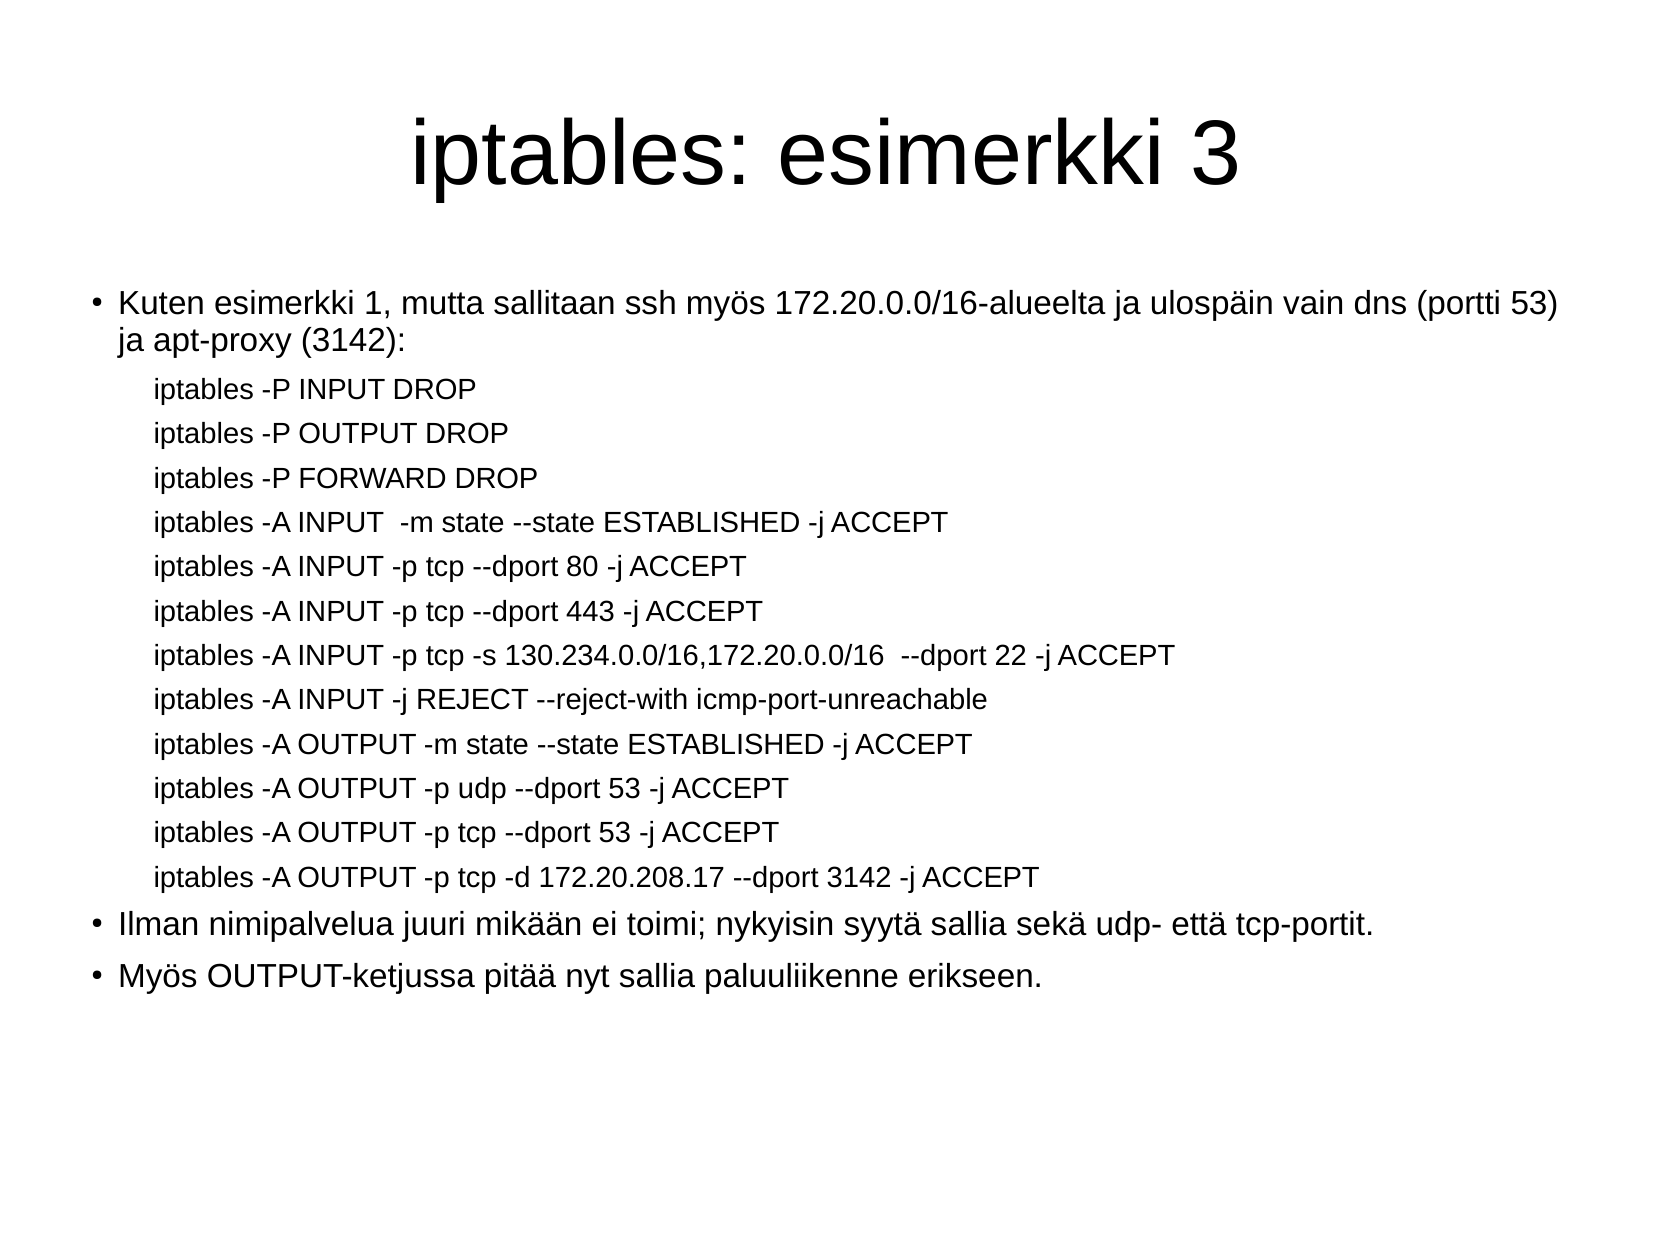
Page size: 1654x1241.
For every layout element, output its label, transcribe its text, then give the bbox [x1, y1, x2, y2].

list Kuten esimerkki 1, mutta sallitaan ssh myös 172.20.0.0/16-alueelta ja ulospäin vain dns (portti 53) ja apt-proxy (3142): iptables -P INPUT DROP iptables -P OUTPUT DROP iptables -P FORWARD DROP iptables -A INPUT -m state --state ESTABLISHED -j ACCEPT iptables -A INPUT -p tcp --dport 80 -j ACCEPT iptables -A INPUT -p tcp --dport 443 -j ACCEPT iptables -A INPUT -p tcp -s 130.234.0.0/16,172.20.0.0/16 --dport 22 -j ACCEPT iptables -A INPUT -j REJECT --reject-with icmp-port-unreachable iptables -A OUTPUT -m state --state ESTABLISHED -j ACCEPT iptables -A OUTPUT -p udp --dport 53 -j ACCEPT iptables -A OUTPUT -p tcp --dport 53 -j ACCEPT iptables -A OUTPUT -p tcp -d 172.20.208.17 --dport 3142 -j ACCEPT Ilman nimipalvelua juuri mikään ei toimi; nykyisin syytä sallia sekä udp- että tcp-portit. Myös OUTPUT-ketjussa pitää nyt sallia paluuliikenne erikseen. [82, 284, 1571, 1004]
title iptables: esimerkki 3 [82, 49, 1571, 257]
